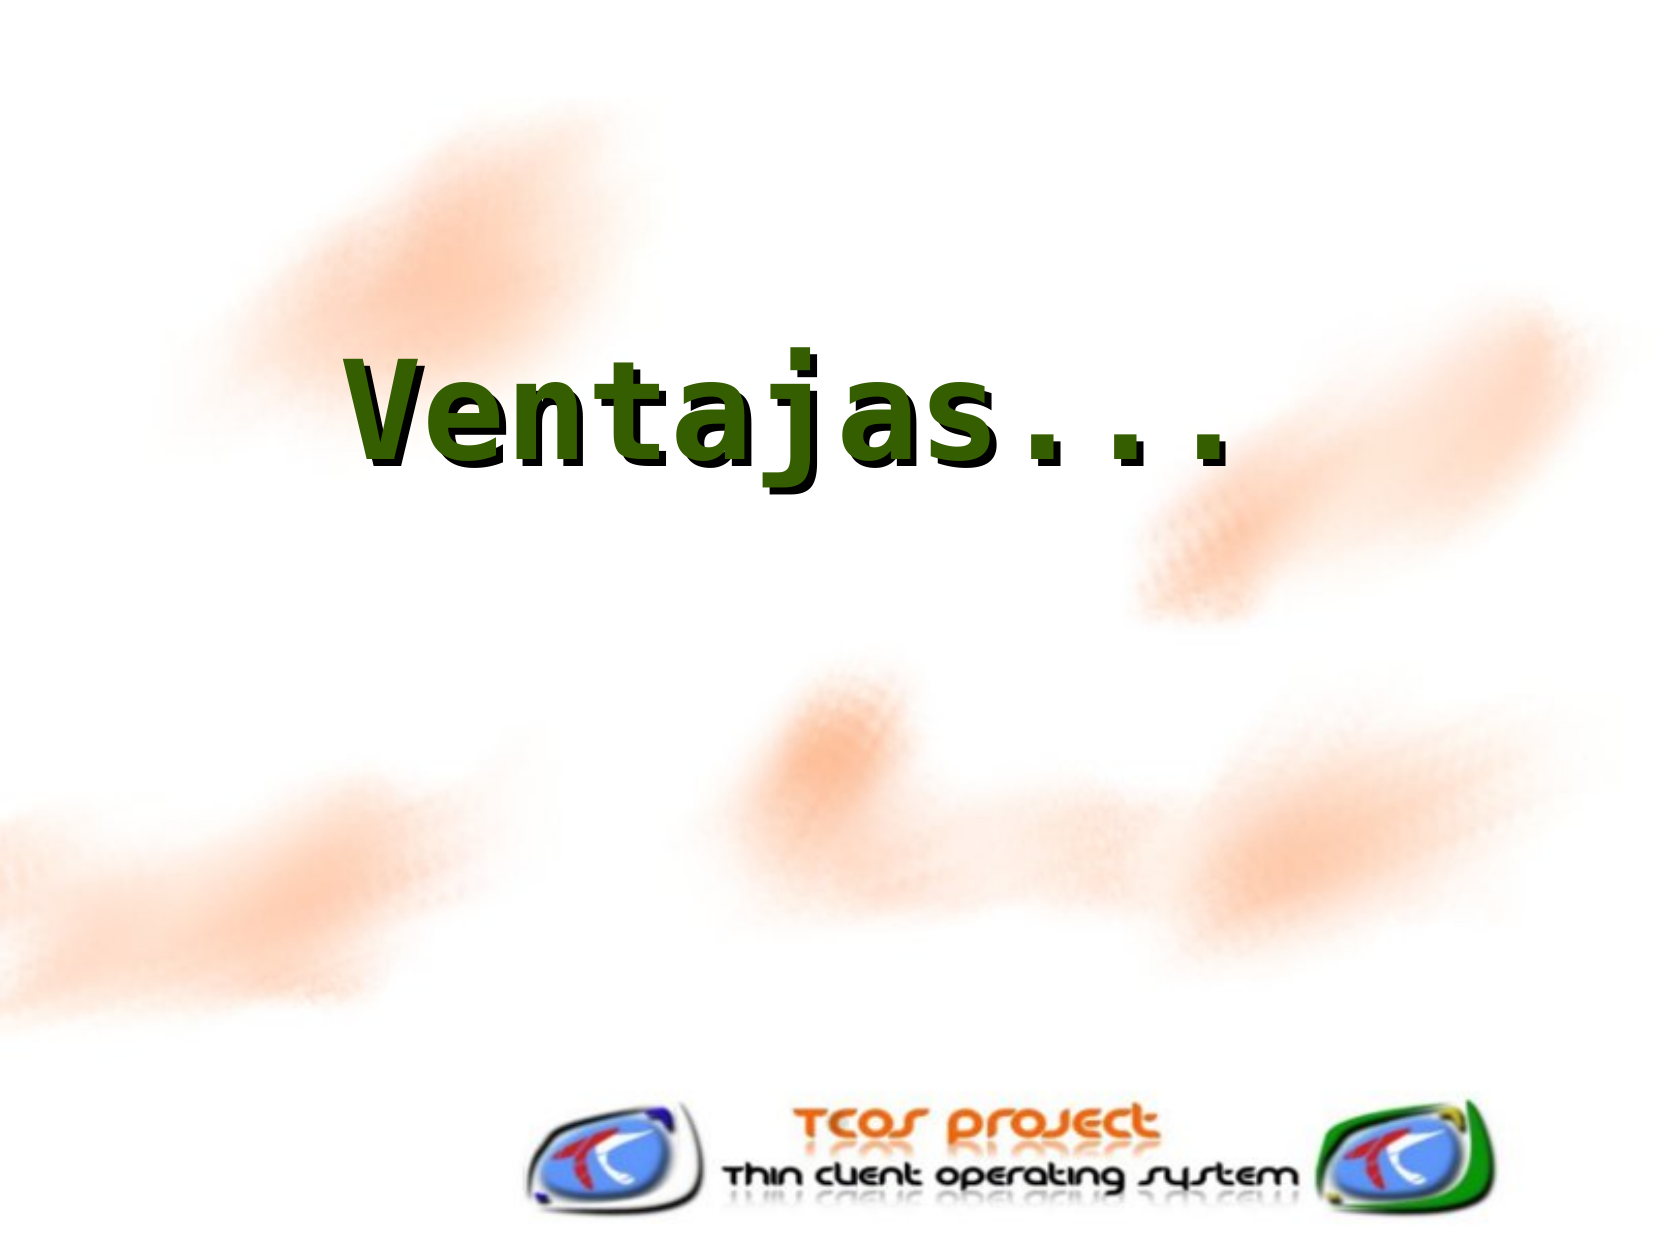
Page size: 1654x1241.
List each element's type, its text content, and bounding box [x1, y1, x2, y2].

picture [0, 0, 1654, 1241]
text_box Ventajas... [324, 324, 1265, 500]
